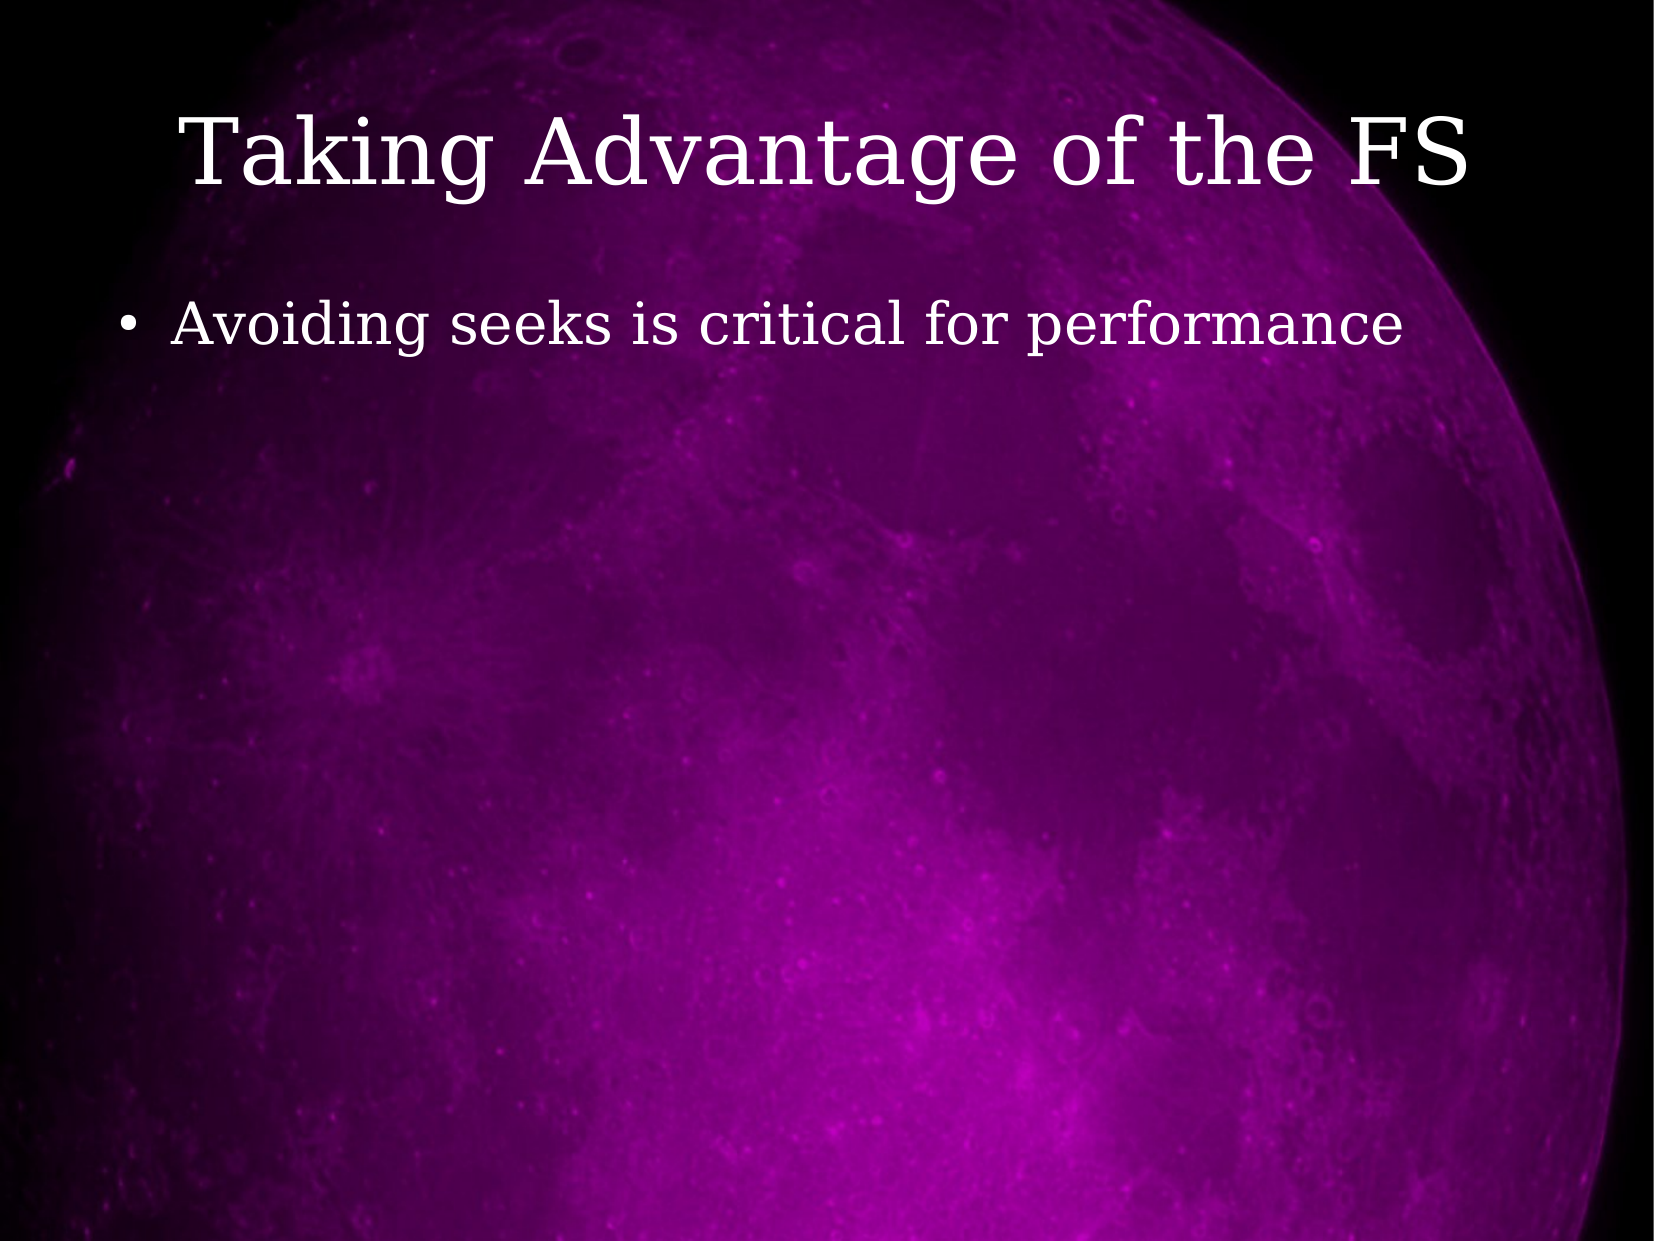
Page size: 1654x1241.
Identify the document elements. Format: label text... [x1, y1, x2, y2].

title Taking Advantage of the FS [82, 49, 1571, 257]
list Avoiding seeks is critical for performance [82, 290, 1571, 1109]
picture [0, 0, 1654, 1241]
